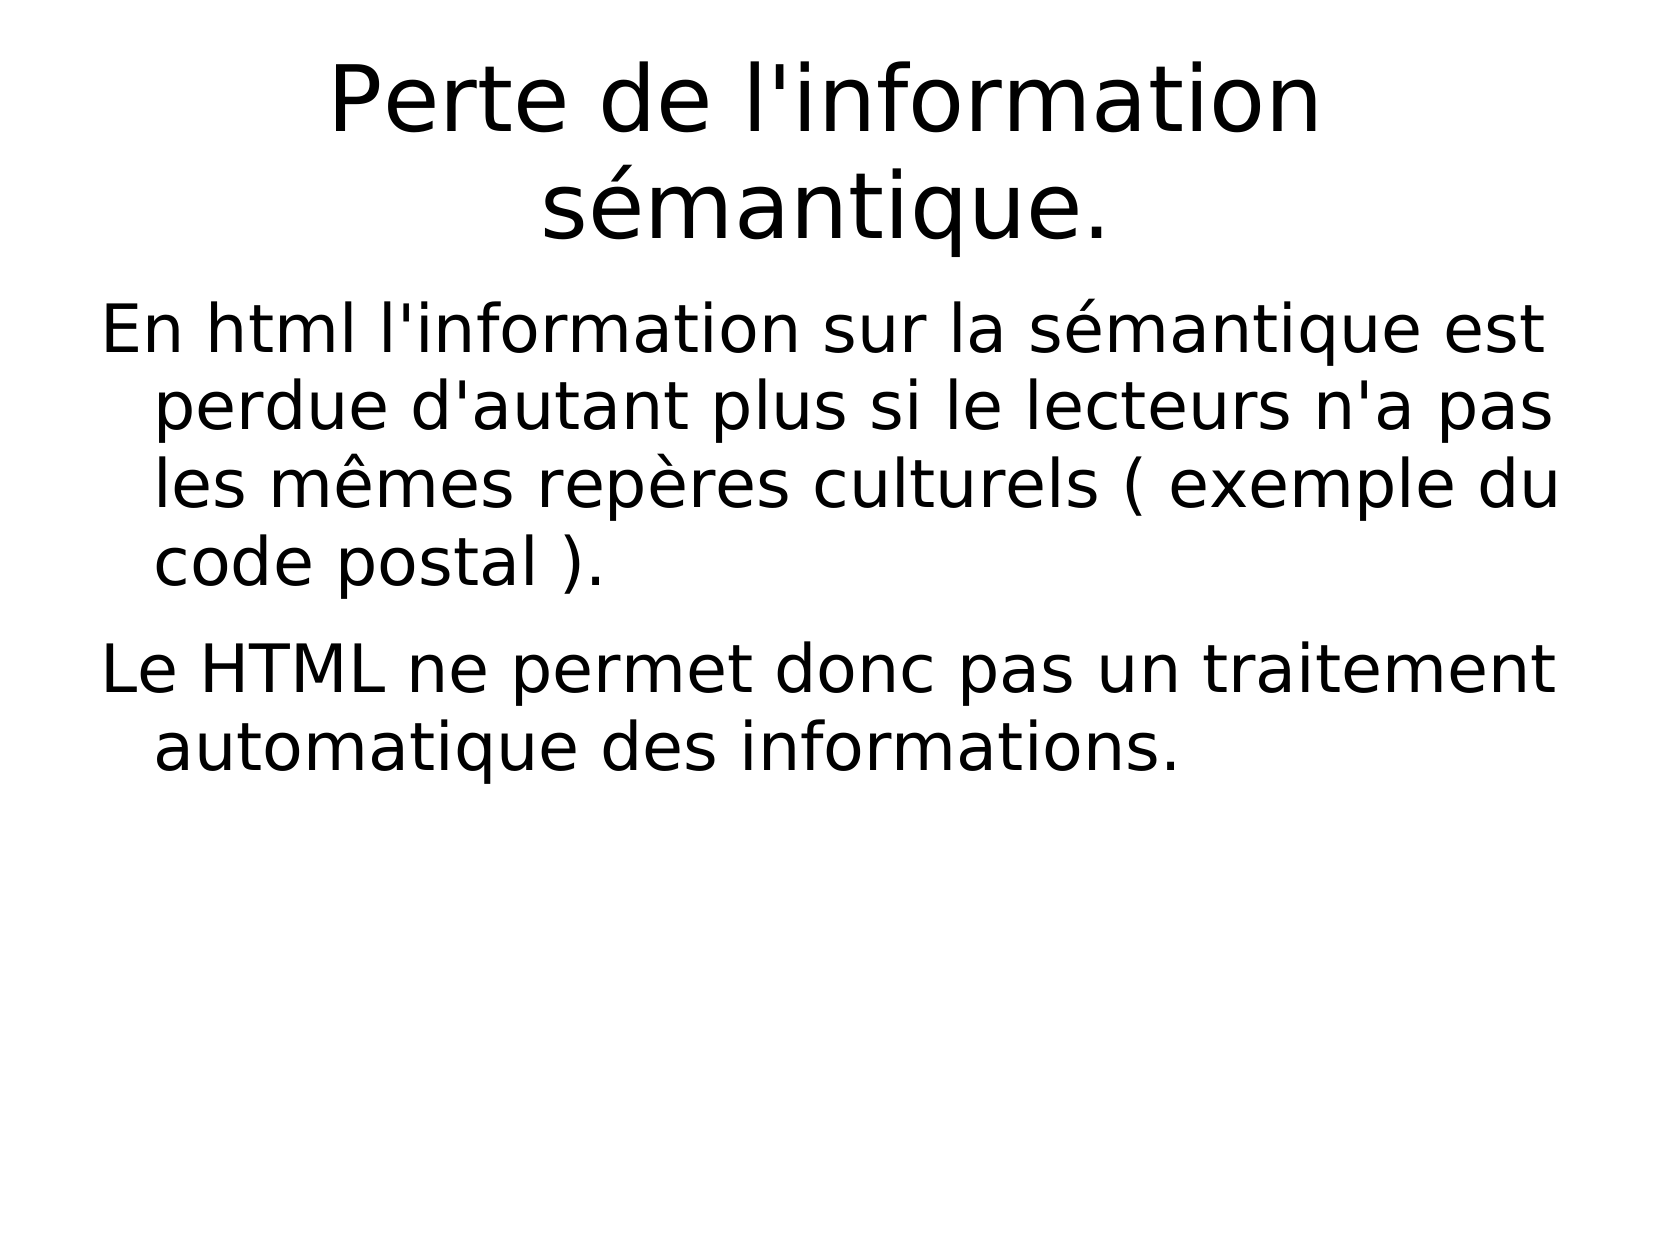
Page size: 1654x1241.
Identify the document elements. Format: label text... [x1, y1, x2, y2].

title Perte de l'information sémantique. [82, 45, 1571, 261]
list En html l'information sur la sémantique est perdue d'autant plus si le lecteurs n'a pas les mêmes repères culturels ( exemple du code postal ). Le HTML ne permet donc pas un traitement automatique des informations. [82, 290, 1571, 1109]
